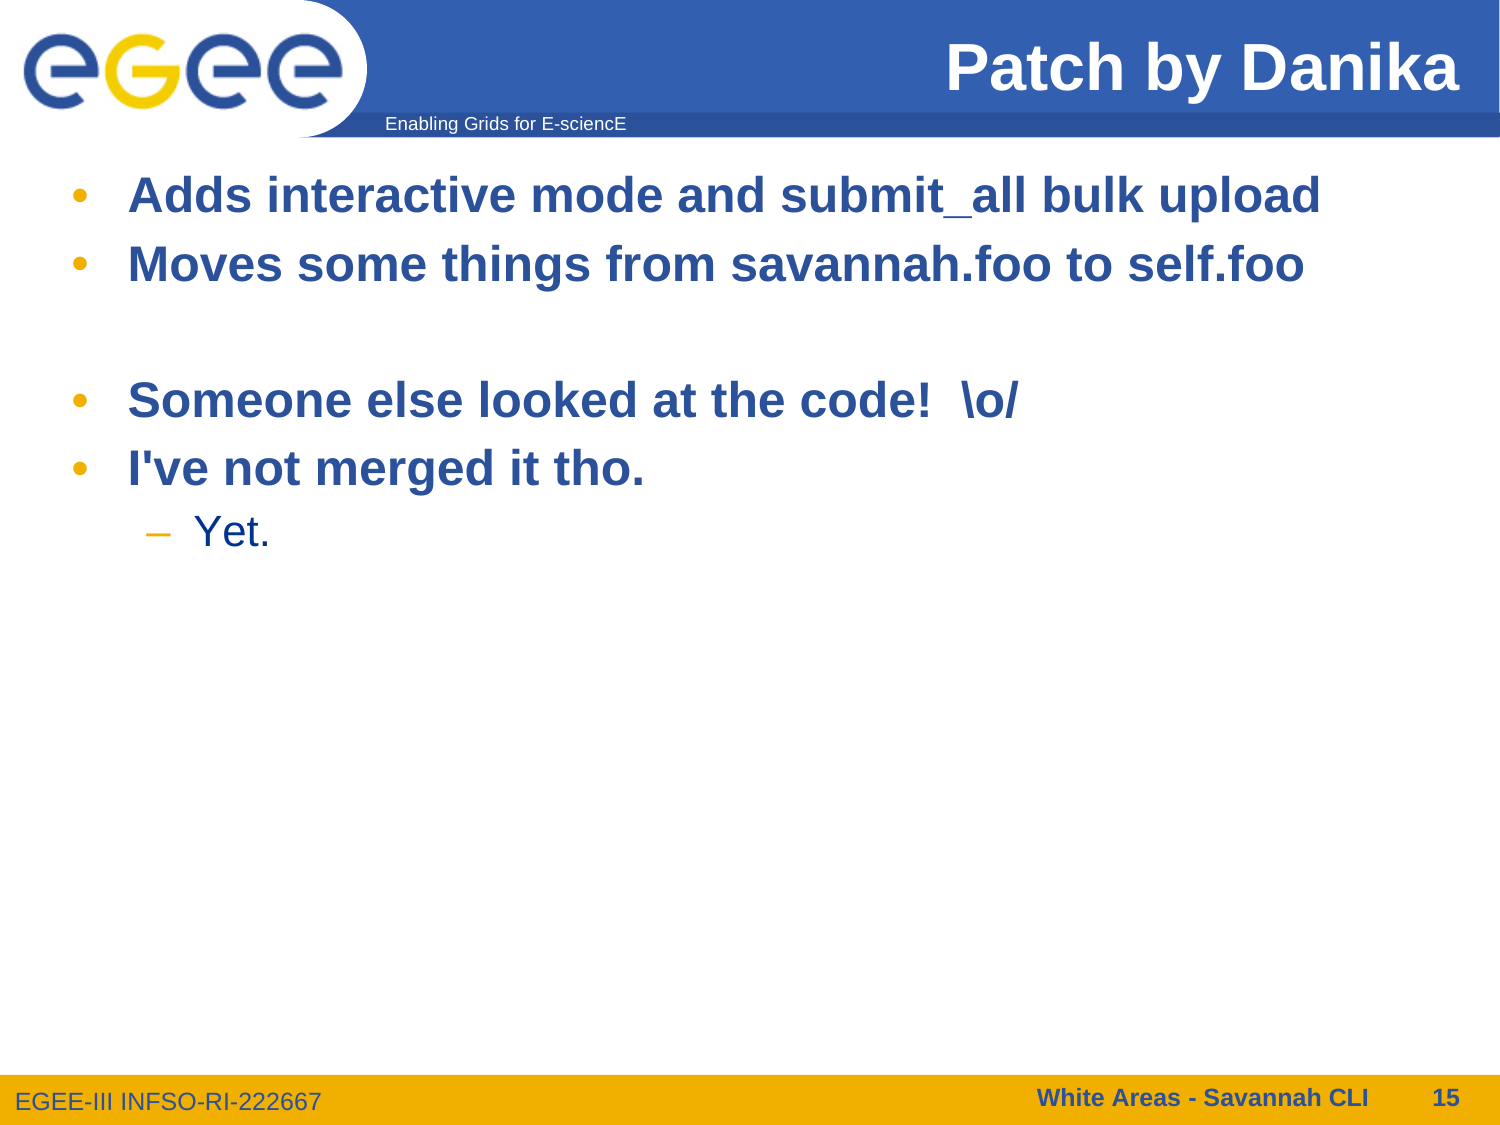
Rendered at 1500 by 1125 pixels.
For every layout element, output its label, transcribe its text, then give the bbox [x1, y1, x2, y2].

title Patch by Danika [369, 10, 1475, 124]
picture [18, 30, 349, 112]
list Adds interactive mode and submit_all bulk upload Moves some things from savannah.foo to self.foo Someone else looked at the code! \o/ I've not merged it tho. Yet. [56, 159, 1466, 903]
